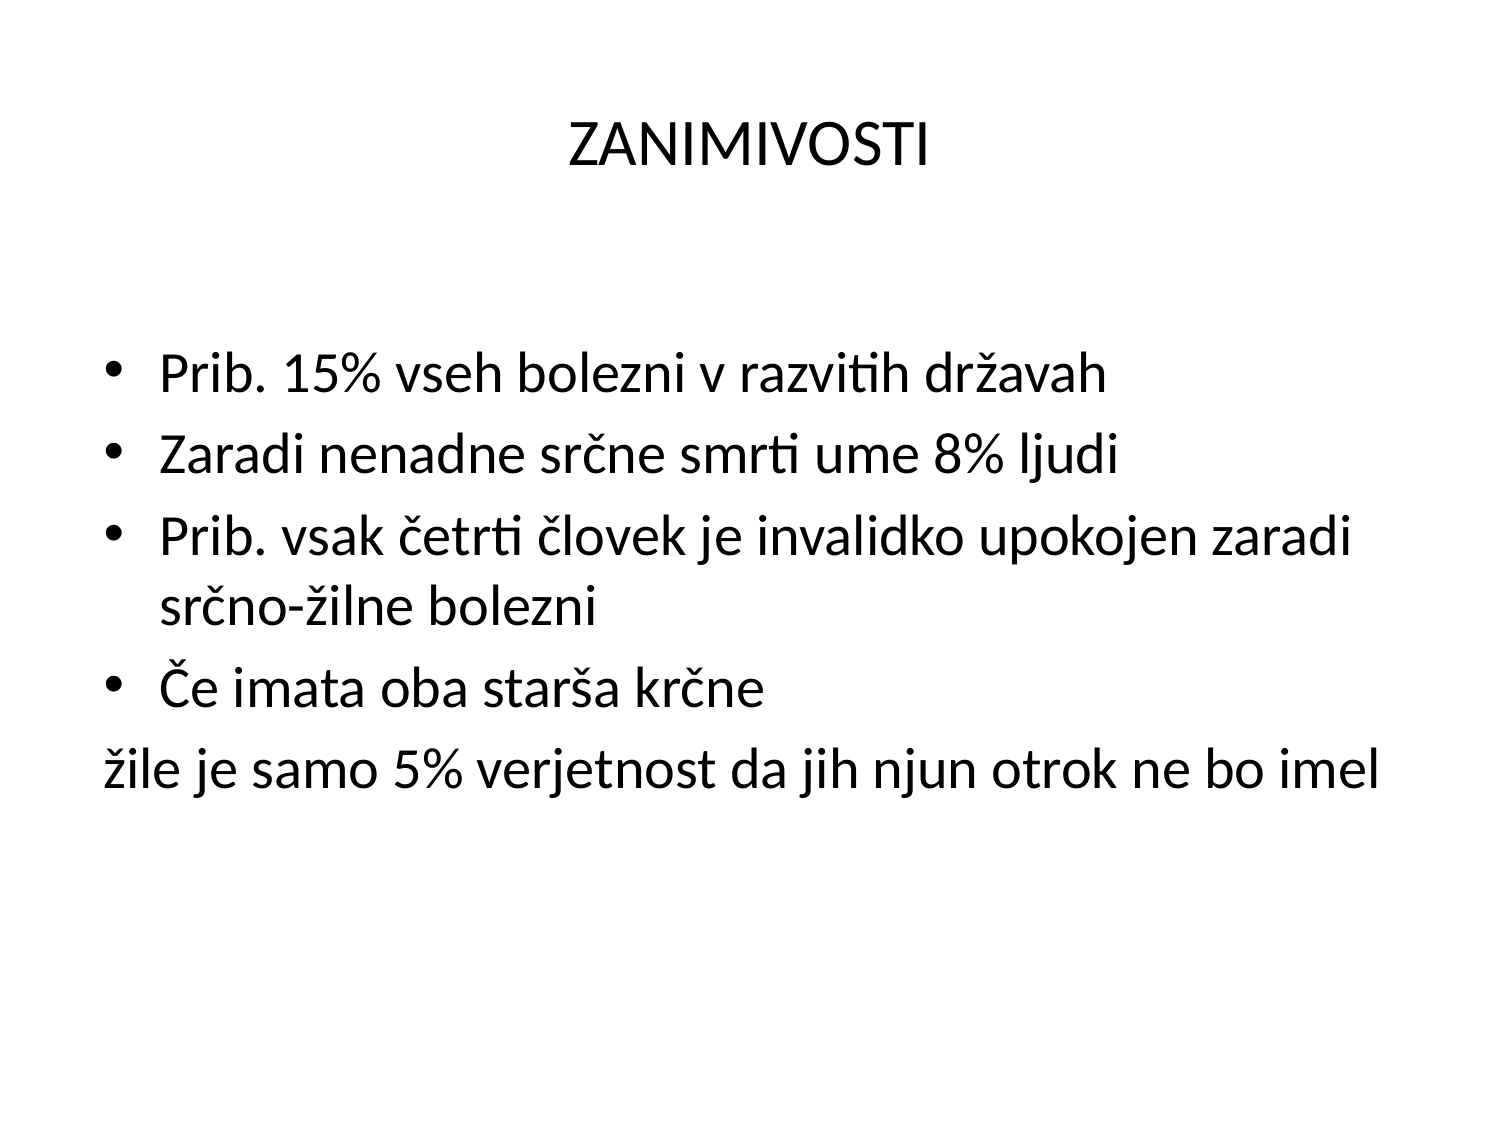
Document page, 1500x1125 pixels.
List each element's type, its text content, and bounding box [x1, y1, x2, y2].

title ZANIMIVOSTI [75, 45, 1425, 233]
list Prib. 15% vseh bolezni v razvitih državah Zaradi nenadne srčne smrti ume 8% ljudi Prib. vsak četrti človek je invalidko upokojen zaradi srčno-žilne bolezni Če imata oba starša krčne žile je samo 5% verjetnost da jih njun otrok ne bo imel [88, 326, 1439, 839]
